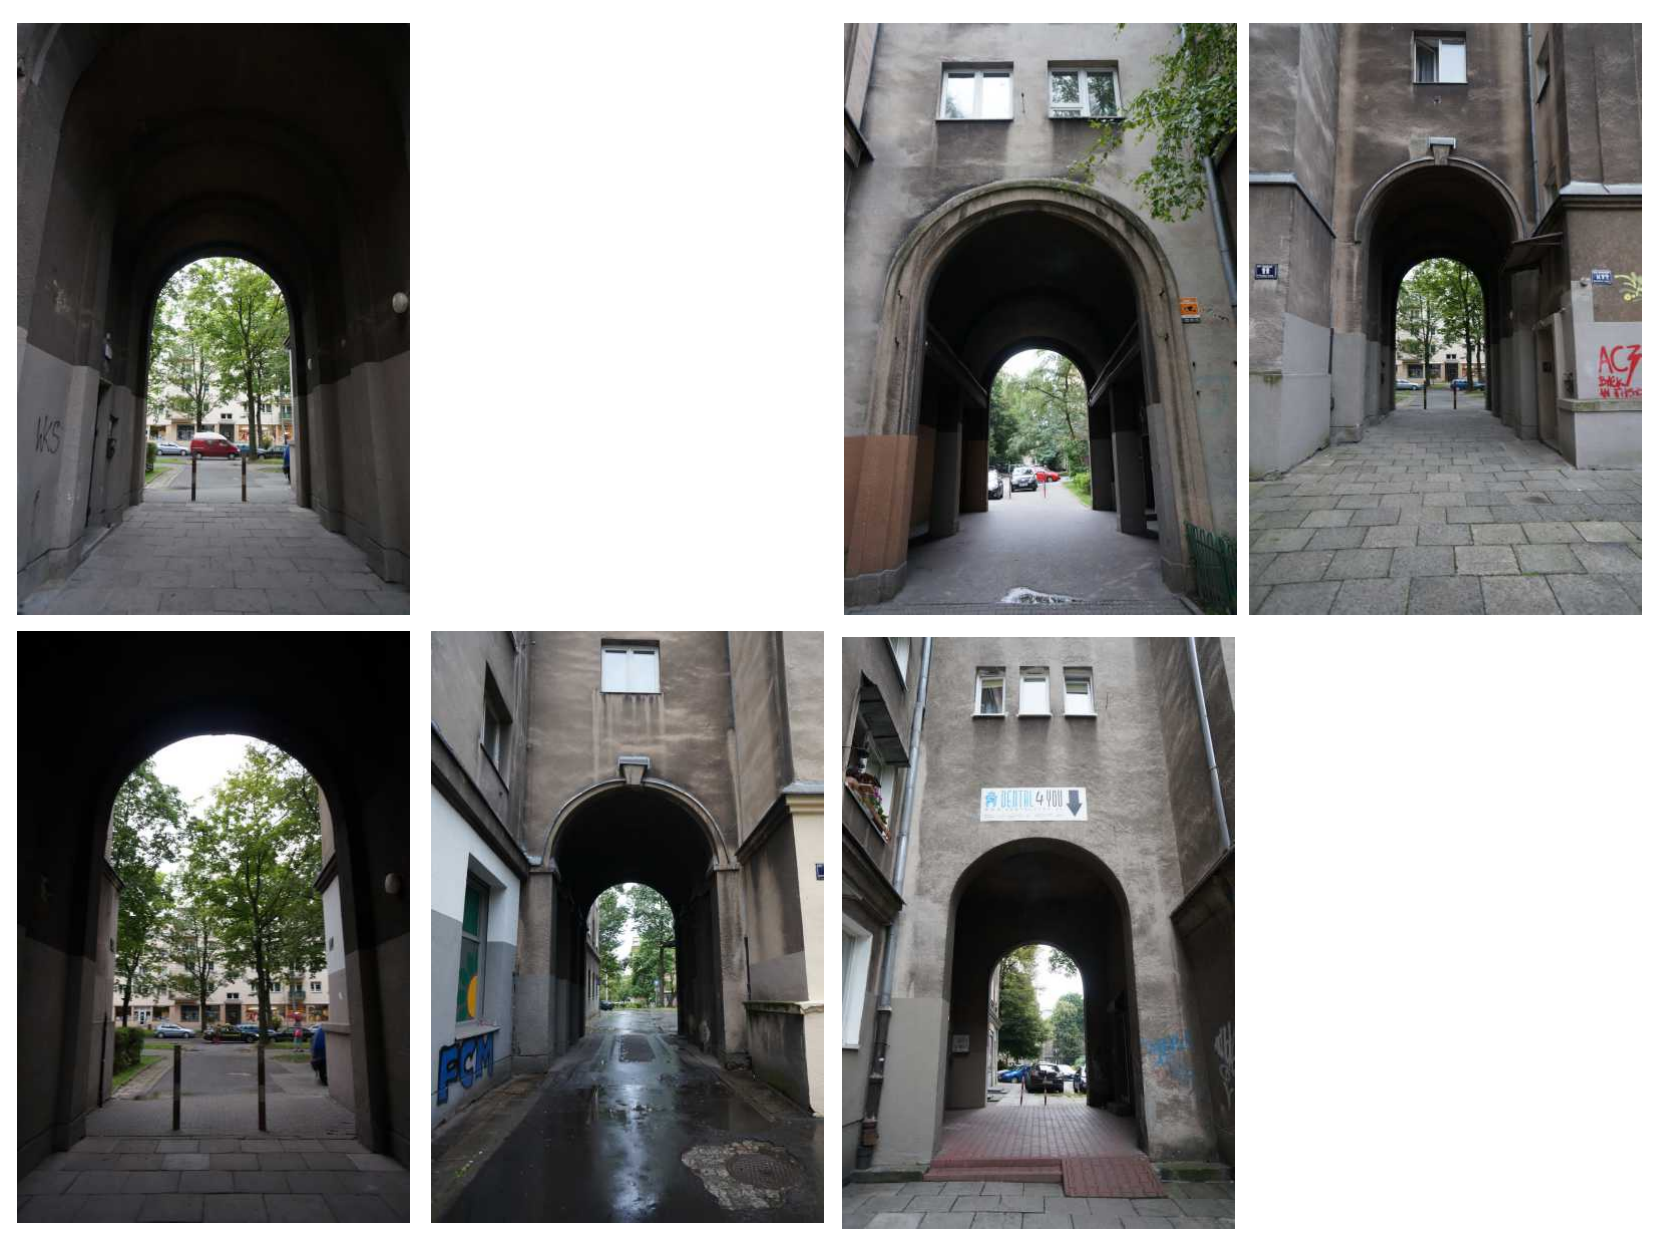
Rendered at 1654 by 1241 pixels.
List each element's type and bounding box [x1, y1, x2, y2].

picture [17, 23, 410, 615]
picture [431, 631, 824, 1223]
picture [844, 23, 1237, 615]
picture [1249, 23, 1642, 615]
picture [842, 637, 1235, 1229]
picture [17, 631, 410, 1223]
